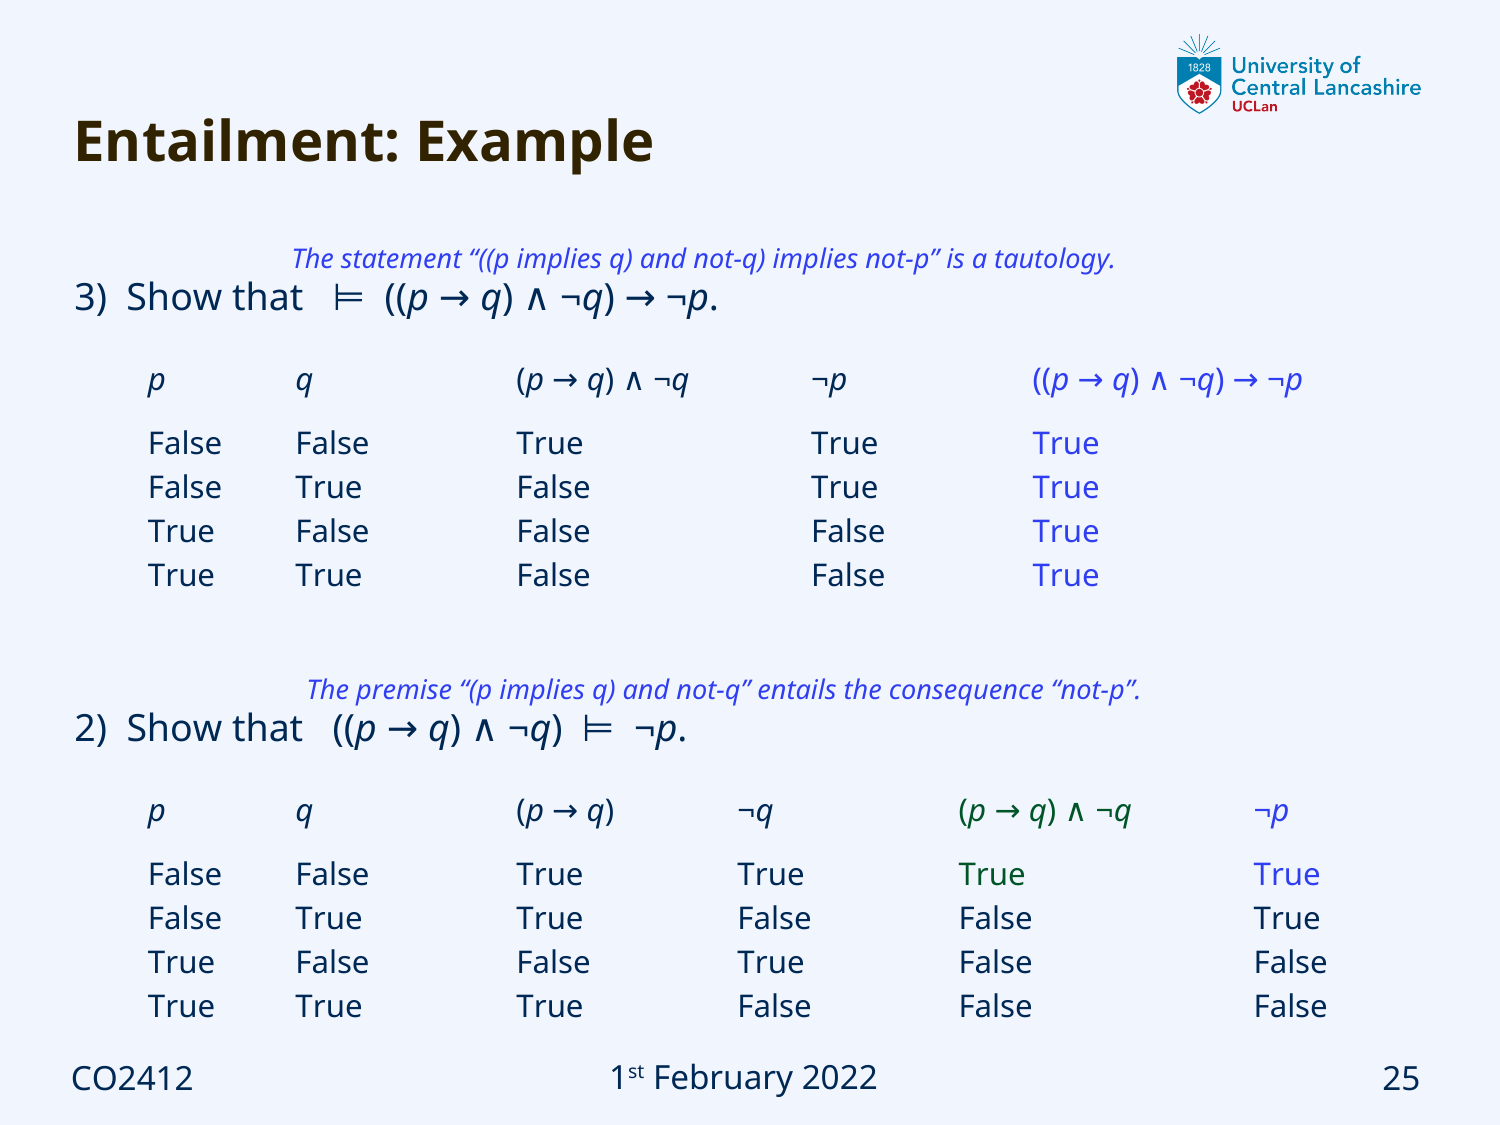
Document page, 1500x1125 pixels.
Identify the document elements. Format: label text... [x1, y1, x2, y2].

picture [1177, 34, 1421, 93]
text_box The premise “(p implies q) and not-q” entails the consequence “not-p”. [257, 665, 1191, 713]
text_box 2) Show that ((p → q) ∧ ¬q) ⊨ ¬p. p q (p → q) ¬q (p → q) ∧ ¬q ¬p False False True True True True False True True False False True True False False True False False True True True False False False [59, 688, 1435, 1034]
title Entailment: Example [58, 93, 1475, 186]
text_box The statement “((p implies q) and not-q) implies not-p” is a tautology. [263, 234, 1144, 282]
text_box 3) Show that ⊨ ((p → q) ∧ ¬q) → ¬p. p q (p → q) ∧ ¬q ¬p ((p → q) ∧ ¬q) → ¬p False False True True True False True False True True True False False False True True True False False True [59, 257, 1435, 603]
